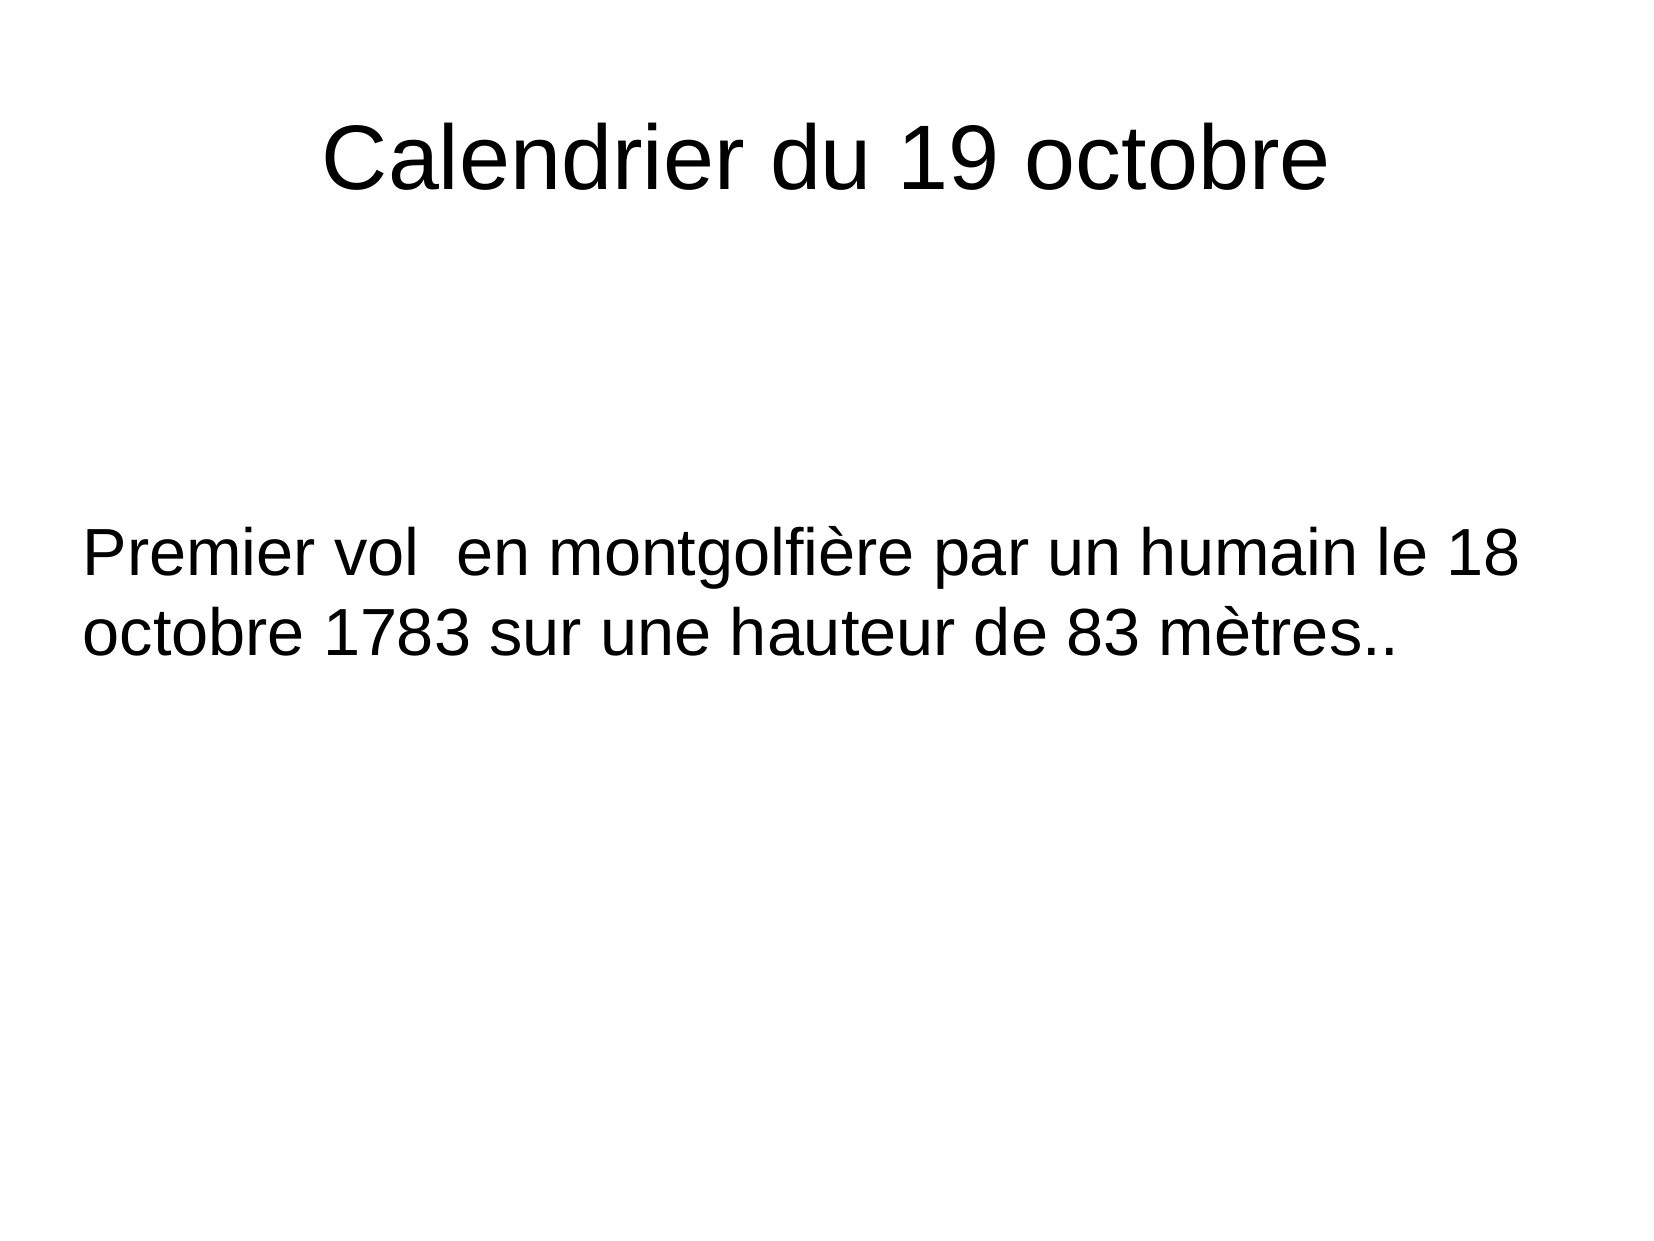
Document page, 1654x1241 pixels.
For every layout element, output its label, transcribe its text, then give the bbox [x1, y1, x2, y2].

title Calendrier du 19 octobre [82, 49, 1571, 257]
list Premier vol en montgolfière par un humain le 18 octobre 1783 sur une hauteur de 83 mètres.. [82, 290, 1571, 749]
